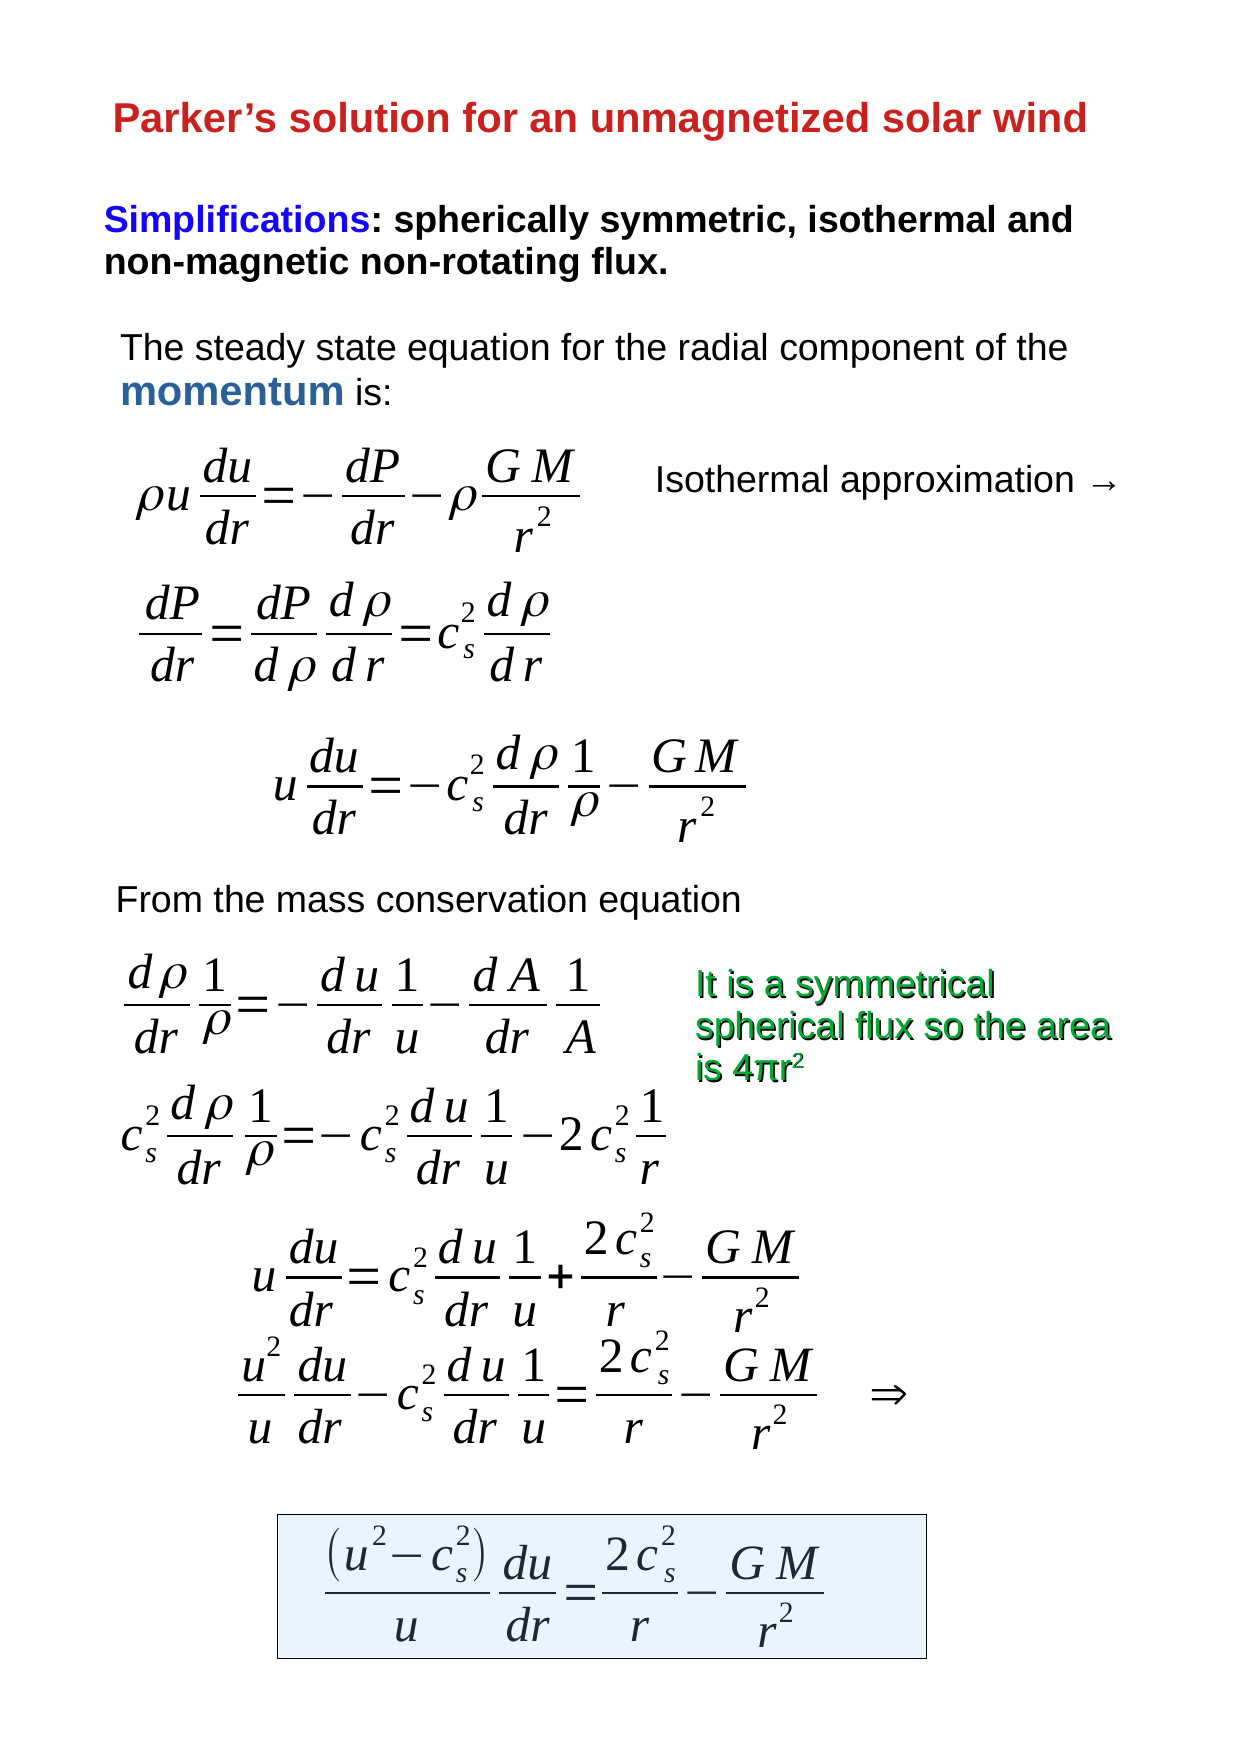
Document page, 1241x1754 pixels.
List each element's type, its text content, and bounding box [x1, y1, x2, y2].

text_box [277, 1514, 927, 1659]
text_box Simplifications: spherically symmetric, isothermal and non-magnetic non-rotating flux. [88, 191, 1133, 291]
chart [122, 438, 596, 563]
chart [126, 572, 565, 694]
chart [108, 1075, 681, 1196]
chart [108, 944, 615, 1065]
text_box The steady state equation for the radial component of the momentum is: [105, 318, 1131, 422]
text_box Isothermal approximation → [640, 450, 1152, 550]
chart [222, 1205, 927, 1659]
chart [259, 725, 760, 852]
text_box Parker’s solution for an unmagnetized solar wind [97, 87, 1127, 149]
text_box From the mass conservation equation [100, 871, 911, 929]
text_box It is a symmetrical spherical flux so the area is 4πr2 [680, 955, 1127, 1098]
